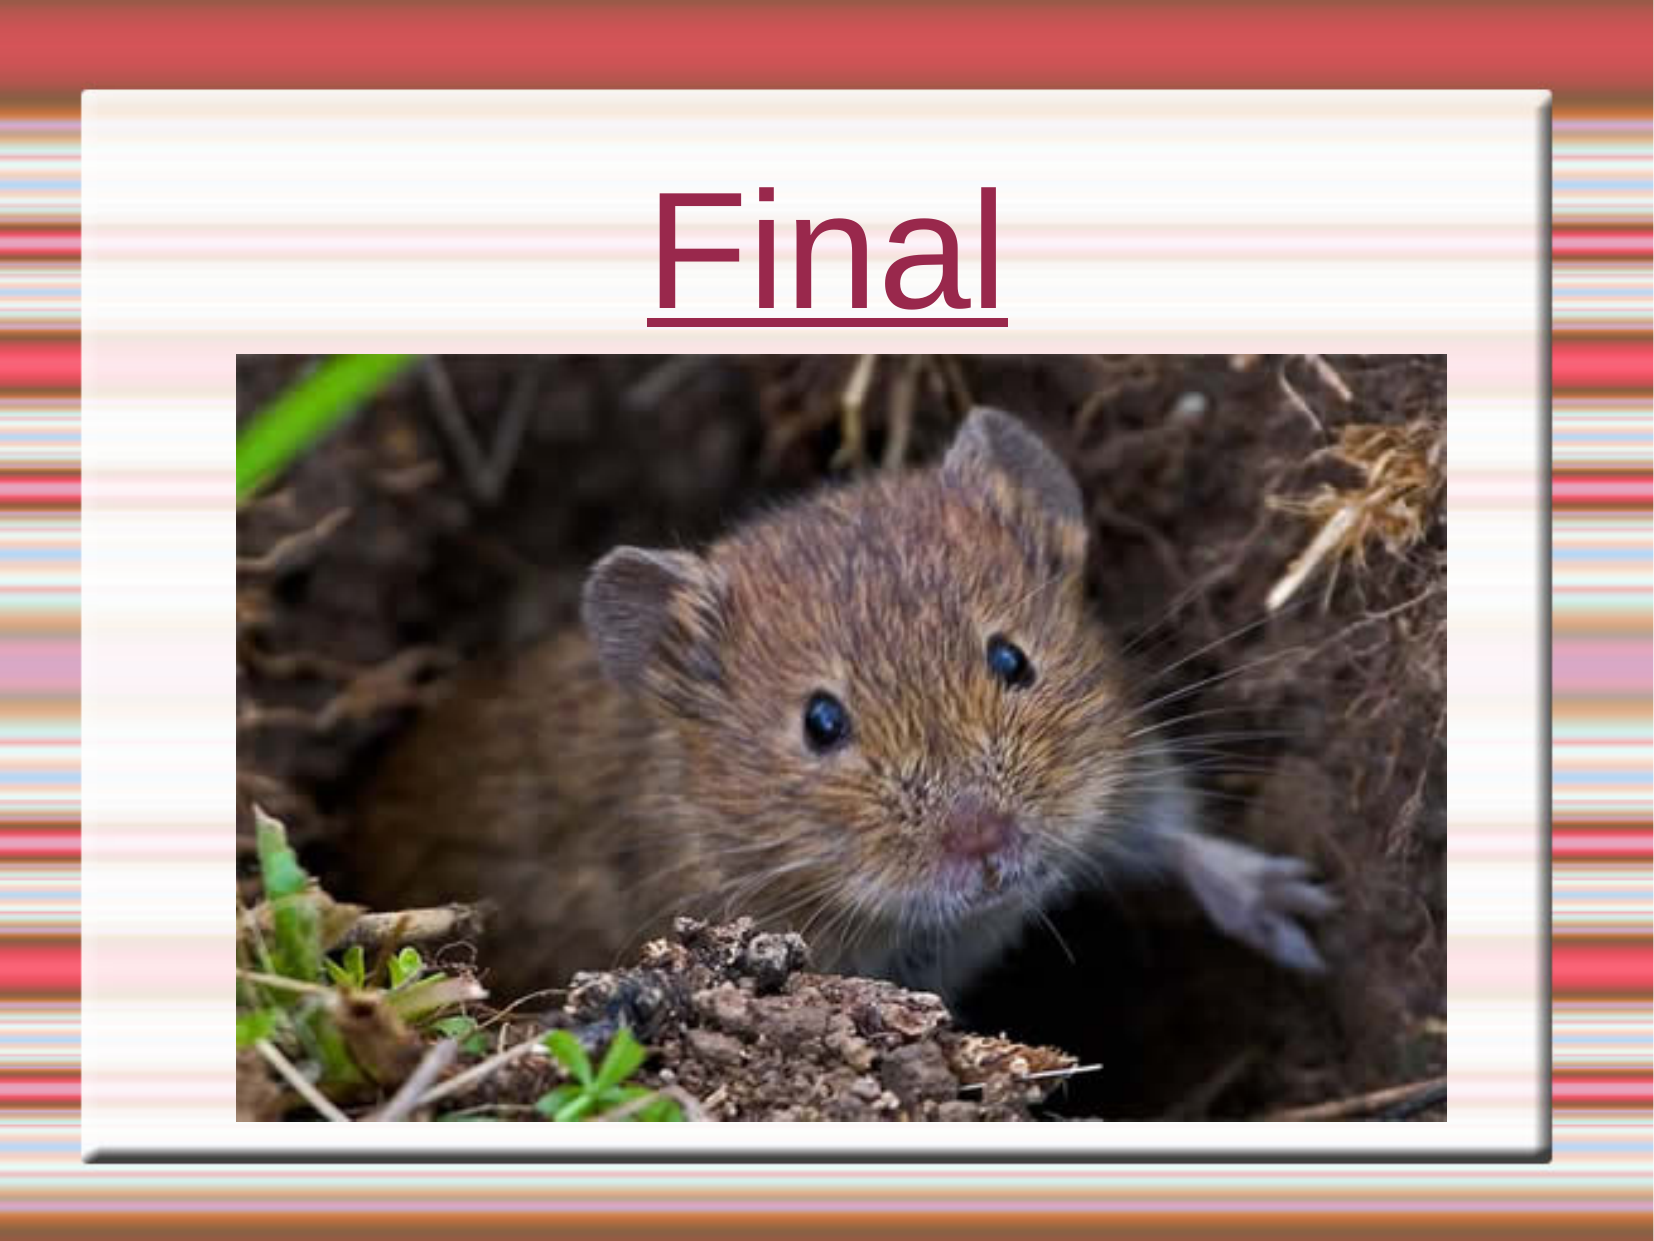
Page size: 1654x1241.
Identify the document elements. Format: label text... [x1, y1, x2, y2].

picture [0, 0, 1654, 1241]
subtitle Final [121, 114, 1534, 1132]
